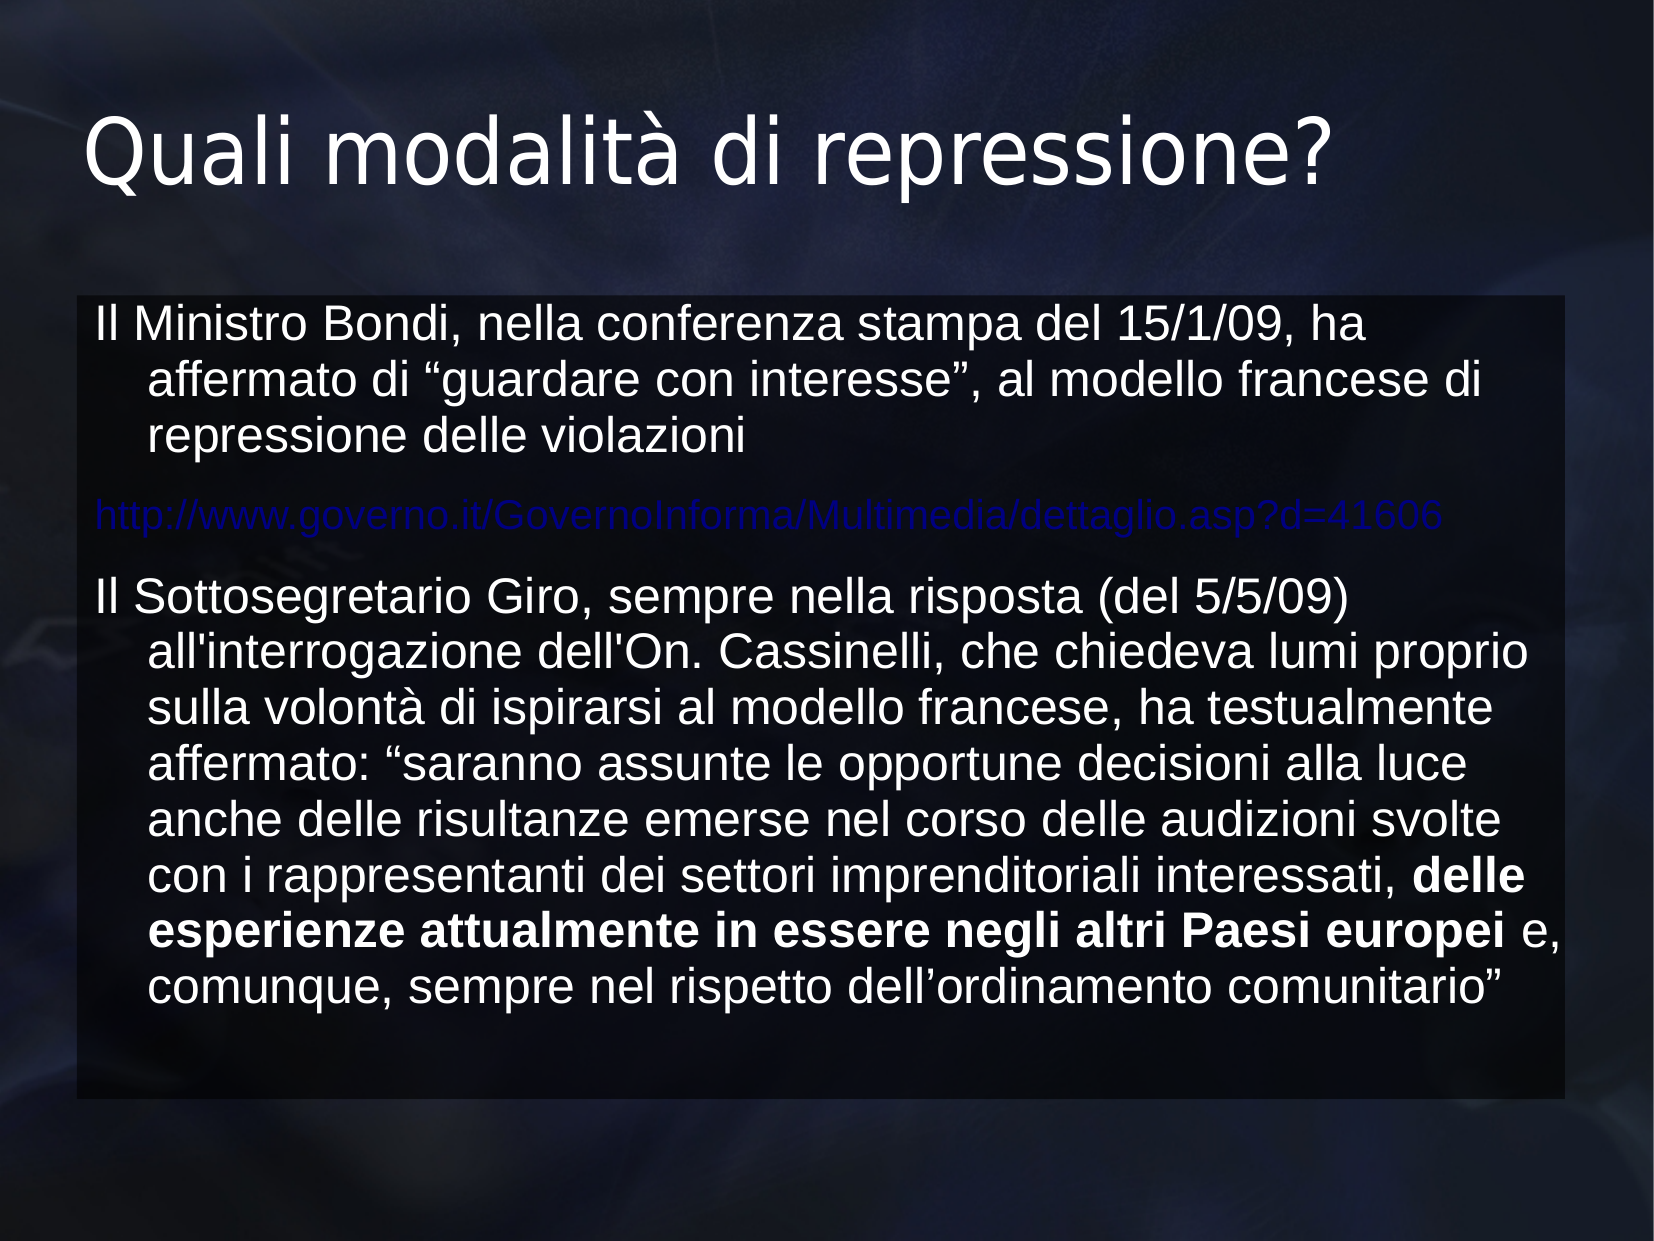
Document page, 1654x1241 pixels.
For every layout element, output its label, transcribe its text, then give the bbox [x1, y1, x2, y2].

picture [0, 0, 1654, 1241]
title Quali modalità di repressione? [82, 49, 1571, 257]
list Il Ministro Bondi, nella conferenza stampa del 15/1/09, ha affermato di “guardare con interesse”, al modello francese di repressione delle violazioni http://www.governo.it/GovernoInforma/Multimedia/dettaglio.asp?d=41606 Il Sottosegretario Giro, sempre nella risposta (del 5/5/09) all'interrogazione dell'On. Cassinelli, che chiedeva lumi proprio sulla volontà di ispirarsi al modello francese, ha testualmente affermato: “saranno assunte le opportune decisioni alla luce anche delle risultanze emerse nel corso delle audizioni svolte con i rappresentanti dei settori imprenditoriali interessati, delle esperienze attualmente in essere negli altri Paesi europei e, comunque, sempre nel rispetto dell’ordinamento comunitario” [76, 295, 1565, 1099]
